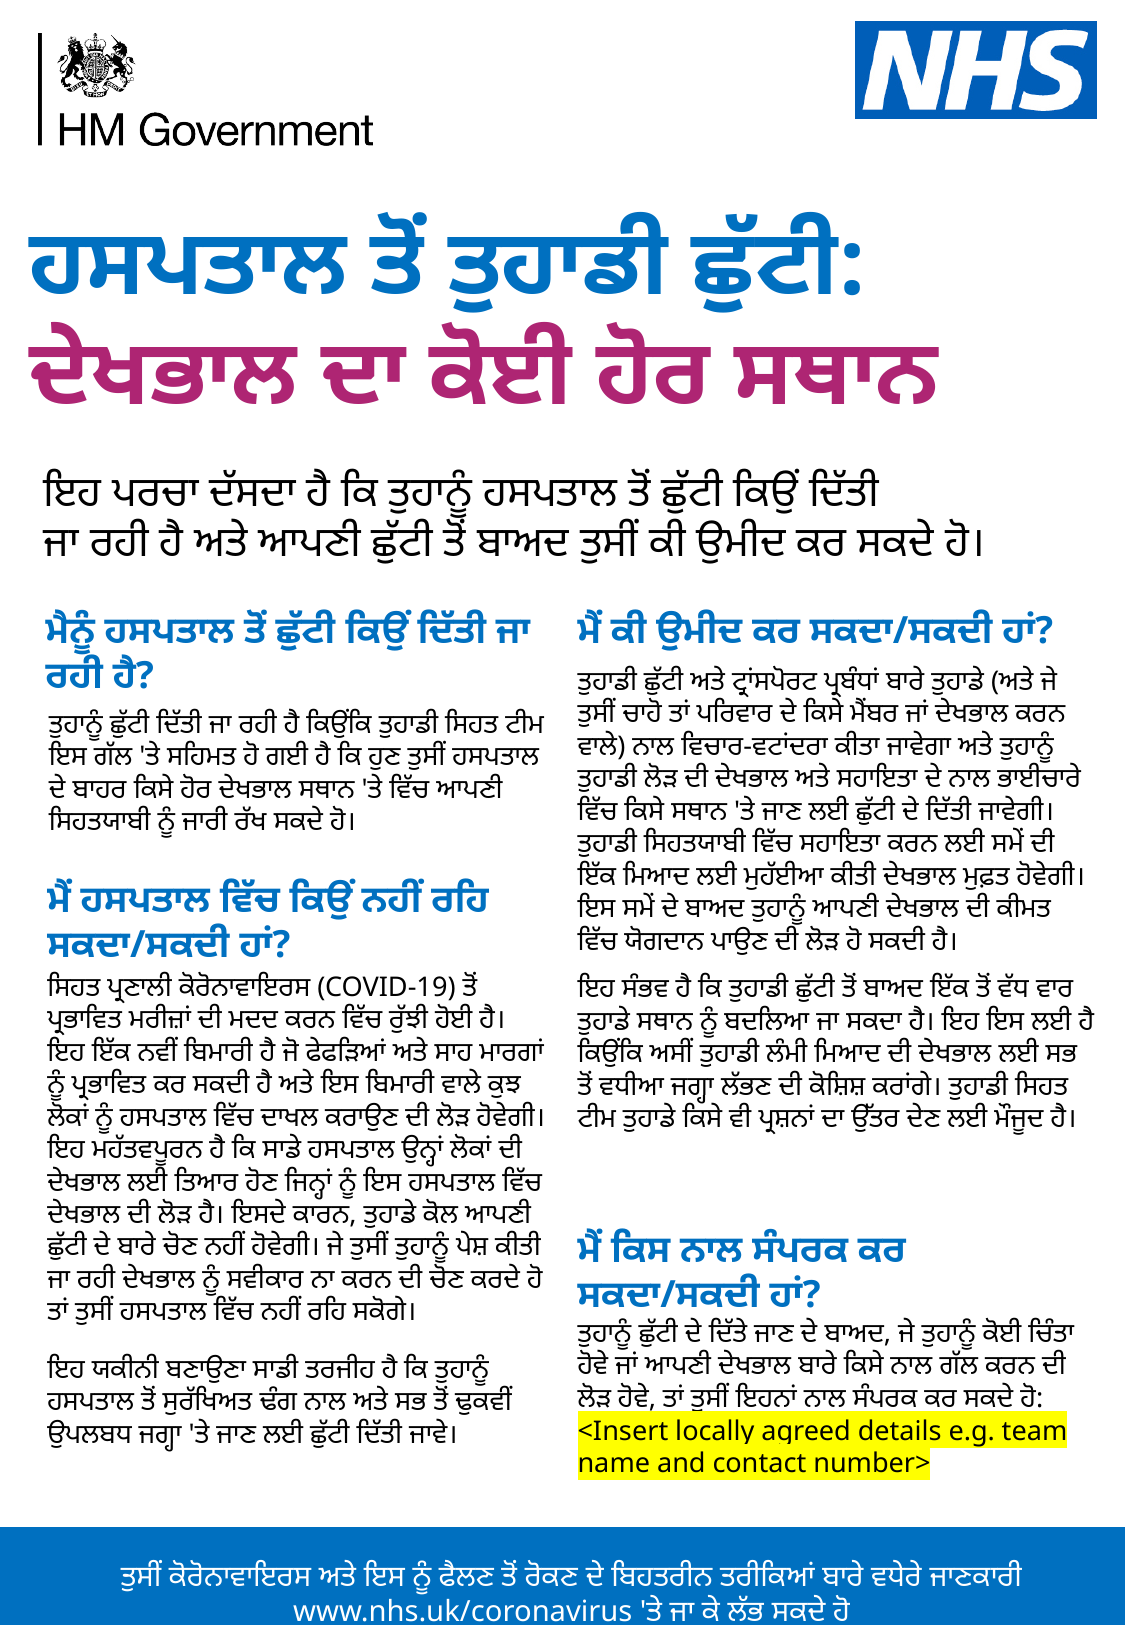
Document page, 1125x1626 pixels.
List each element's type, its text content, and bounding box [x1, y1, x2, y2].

text_box ਹਸਪਤਾਲ ਤੋਂ ਤੁਹਾਡੀ ਛੁੱਟੀ: ਦੇਖਭਾਲ ਦਾ ਕੋਈ ਹੋਰ ਸਥਾਨ [14, 195, 1125, 433]
text_box ਇਹ ਪਰਚਾ ਦੱਸਦਾ ਹੈ ਕਿ ਤੁਹਾਨੂੰ ਹਸਪਤਾਲ ਤੋਂ ਛੁੱਟੀ ਕਿਉਂ ਦਿੱਤੀ ਜਾ ਰਹੀ ਹੈ ਅਤੇ ਆਪਣੀ ਛੁੱਟੀ ਤੋਂ ਬਾਅਦ ਤੁਸੀਂ ਕੀ ਉਮੀਦ ਕਰ ਸਕਦੇ ਹੋ। [28, 457, 1125, 574]
text_box ਮੈਂ ਕੀ ਉਮੀਦ ਕਰ ਸਕਦਾ/ਸਕਦੀ ਹਾਂ? ਤੁਹਾਡੀ ਛੁੱਟੀ ਅਤੇ ਟ੍ਰਾਂਸਪੋਰਟ ਪ੍ਰਬੰਧਾਂ ਬਾਰੇ ਤੁਹਾਡੇ (ਅਤੇ ਜੇ ਤੁਸੀਂ ਚਾਹੋ ਤਾਂ ਪਰਿਵਾਰ ਦੇ ਕਿਸੇ ਮੈਂਬਰ ਜਾਂ ਦੇਖਭਾਲ ਕਰਨ ਵਾਲੇ) ਨਾਲ ਵਿਚਾਰ-ਵਟਾਂਦਰਾ ਕੀਤਾ ਜਾਵੇਗਾ ਅਤੇ ਤੁਹਾਨੂੰ ਤੁਹਾਡੀ ਲੋੜ ਦੀ ਦੇਖਭਾਲ ਅਤੇ ਸਹਾਇਤਾ ਦੇ ਨਾਲ ਭਾਈਚਾਰੇ ਵਿੱਚ ਕਿਸੇ ਸਥਾਨ 'ਤੇ ਜਾਣ ਲਈ ਛੁੱਟੀ ਦੇ ਦਿੱਤੀ ਜਾਵੇਗੀ। ਤੁਹਾਡੀ ਸਿਹਤਯਾਬੀ ਵਿੱਚ ਸਹਾਇਤਾ ਕਰਨ ਲਈ ਸਮੇਂ ਦੀ ਇੱਕ ਮਿਆਦ ਲਈ ਮੁਹੱਈਆ ਕੀਤੀ ਦੇਖਭਾਲ ਮੁਫ਼ਤ ਹੋਵੇਗੀ। ਇਸ ਸਮੇਂ ਦੇ ਬਾਅਦ ਤੁਹਾਨੂੰ ਆਪਣੀ ਦੇਖਭਾਲ ਦੀ ਕੀਮਤ ਵਿੱਚ ਯੋਗਦਾਨ ਪਾਉਣ ਦੀ ਲੋੜ ਹੋ ਸਕਦੀ ਹੈ। ਇਹ ਸੰਭਵ ਹੈ ਕਿ ਤੁਹਾਡੀ ਛੁੱਟੀ ਤੋਂ ਬਾਅਦ ਇੱਕ ਤੋਂ ਵੱਧ ਵਾਰ ਤੁਹਾਡੇ ਸਥਾਨ ਨੂੰ ਬਦਲਿਆ ਜਾ ਸਕਦਾ ਹੈ। ਇਹ ਇਸ ਲਈ ਹੈ ਕਿਉਂਕਿ ਅਸੀਂ ਤੁਹਾਡੀ ਲੰਮੀ ਮਿਆਦ ਦੀ ਦੇਖਭਾਲ ਲਈ ਸਭ ਤੋਂ ਵਧੀਆ ਜਗ੍ਹਾ ਲੱਭਣ ਦੀ ਕੋਸ਼ਿਸ਼ ਕਰਾਂਗੇ। ਤੁਹਾਡੀ ਸਿਹਤ ਟੀਮ ਤੁਹਾਡੇ ਕਿਸੇ ਵੀ ਪ੍ਰਸ਼ਨਾਂ ਦਾ ਉੱਤਰ ਦੇਣ ਲਈ ਮੌਜੂਦ ਹੈ। [564, 598, 1110, 1248]
text_box ਮੈਨੂੰ ਹਸਪਤਾਲ ਤੋਂ ਛੁੱਟੀ ਕਿਉਂ ਦਿੱਤੀ ਜਾ ਰਹੀ ਹੈ? [30, 598, 578, 877]
text_box ਮੈਂ ਕਿਸ ਨਾਲ ਸੰਪਰਕ ਕਰ ਸਕਦਾ/ਸਕਦੀ ਹਾਂ? ਤੁਹਾਨੂੰ ਛੁੱਟੀ ਦੇ ਦਿੱਤੇ ਜਾਣ ਦੇ ਬਾਅਦ, ਜੇ ਤੁਹਾਨੂੰ ਕੋਈ ਚਿੰਤਾ ਹੋਵੇ ਜਾਂ ਆਪਣੀ ਦੇਖਭਾਲ ਬਾਰੇ ਕਿਸੇ ਨਾਲ ਗੱਲ ਕਰਨ ਦੀ ਲੋੜ ਹੋਵੇ, ਤਾਂ ਤੁਸੀਂ ਇਹਨਾਂ ਨਾਲ ਸੰਪਰਕ ਕਰ ਸਕਦੇ ਹੋ: <Insert locally agreed details e.g. team name and contact number> [562, 1218, 1109, 1485]
text_box ਮੈਂ ਹਸਪਤਾਲ ਵਿੱਚ ਕਿਉਂ ਨਹੀਂ ਰਹਿ ਸਕਦਾ/ਸਕਦੀ ਹਾਂ? [32, 868, 579, 1006]
text_box ਤੁਹਾਨੂੰ ਛੁੱਟੀ ਦਿੱਤੀ ਜਾ ਰਹੀ ਹੈ ਕਿਉਂਕਿ ਤੁਹਾਡੀ ਸਿਹਤ ਟੀਮ ਇਸ ਗੱਲ 'ਤੇ ਸਹਿਮਤ ਹੋ ਗਈ ਹੈ ਕਿ ਹੁਣ ਤੁਸੀਂ ਹਸਪਤਾਲ ਦੇ ਬਾਹਰ ਕਿਸੇ ਹੋਰ ਦੇਖਭਾਲ ਸਥਾਨ 'ਤੇ ਵਿੱਚ ਆਪਣੀ ਸਿਹਤਯਾਬੀ ਨੂੰ ਜਾਰੀ ਰੱਖ ਸਕਦੇ ਹੋ। [34, 699, 563, 844]
text_box ਸਿਹਤ ਪ੍ਰਣਾਲੀ ਕੋਰੋਨਾਵਾਇਰਸ (COVID-19) ਤੋਂ ਪ੍ਰਭਾਵਿਤ ਮਰੀਜ਼ਾਂ ਦੀ ਮਦਦ ਕਰਨ ਵਿੱਚ ਰੁੱਝੀ ਹੋਈ ਹੈ। ਇਹ ਇੱਕ ਨਵੀਂ ਬਿਮਾਰੀ ਹੈ ਜੋ ਫੇਫੜਿਆਂ ਅਤੇ ਸਾਹ ਮਾਰਗਾਂ ਨੂੰ ਪ੍ਰਭਾਵਿਤ ਕਰ ਸਕਦੀ ਹੈ ਅਤੇ ਇਸ ਬਿਮਾਰੀ ਵਾਲੇ ਕੁਝ ਲੋਕਾਂ ਨੂੰ ਹਸਪਤਾਲ ਵਿੱਚ ਦਾਖਲ ਕਰਾਉਣ ਦੀ ਲੋੜ ਹੋਵੇਗੀ। ਇਹ ਮਹੱਤਵਪੂਰਨ ਹੈ ਕਿ ਸਾਡੇ ਹਸਪਤਾਲ ਉਨ੍ਹਾਂ ਲੋਕਾਂ ਦੀ ਦੇਖਭਾਲ ਲਈ ਤਿਆਰ ਹੋਣ ਜਿਨ੍ਹਾਂ ਨੂੰ ਇਸ ਹਸਪਤਾਲ ਵਿੱਚ ਦੇਖਭਾਲ ਦੀ ਲੋੜ ਹੈ। ਇਸਦੇ ਕਾਰਨ, ਤੁਹਾਡੇ ਕੋਲ ਆਪਣੀ ਛੁੱਟੀ ਦੇ ਬਾਰੇ ਚੋਣ ਨਹੀਂ ਹੋਵੇਗੀ। ਜੇ ਤੁਸੀਂ ਤੁਹਾਨੂੰ ਪੇਸ਼ ਕੀਤੀ ਜਾ ਰਹੀ ਦੇਖਭਾਲ ਨੂੰ ਸਵੀਕਾਰ ਨਾ ਕਰਨ ਦੀ ਚੋਣ ਕਰਦੇ ਹੋ ਤਾਂ ਤੁਸੀਂ ਹਸਪਤਾਲ ਵਿੱਚ ਨਹੀਂ ਰਹਿ ਸਕੋਗੇ। ਇਹ ਯਕੀਨੀ ਬਣਾਉਣਾ ਸਾਡੀ ਤਰਜੀਹ ਹੈ ਕਿ ਤੁਹਾਨੂੰ ਹਸਪਤਾਲ ਤੋਂ ਸੁਰੱਖਿਅਤ ਢੰਗ ਨਾਲ ਅਤੇ ਸਭ ਤੋਂ ਢੁਕਵੀਂ ਉਪਲਬਧ ਜਗ੍ਹਾ 'ਤੇ ਜਾਣ ਲਈ ਛੁੱਟੀ ਦਿੱਤੀ ਜਾਵੇ। [32, 961, 564, 1456]
